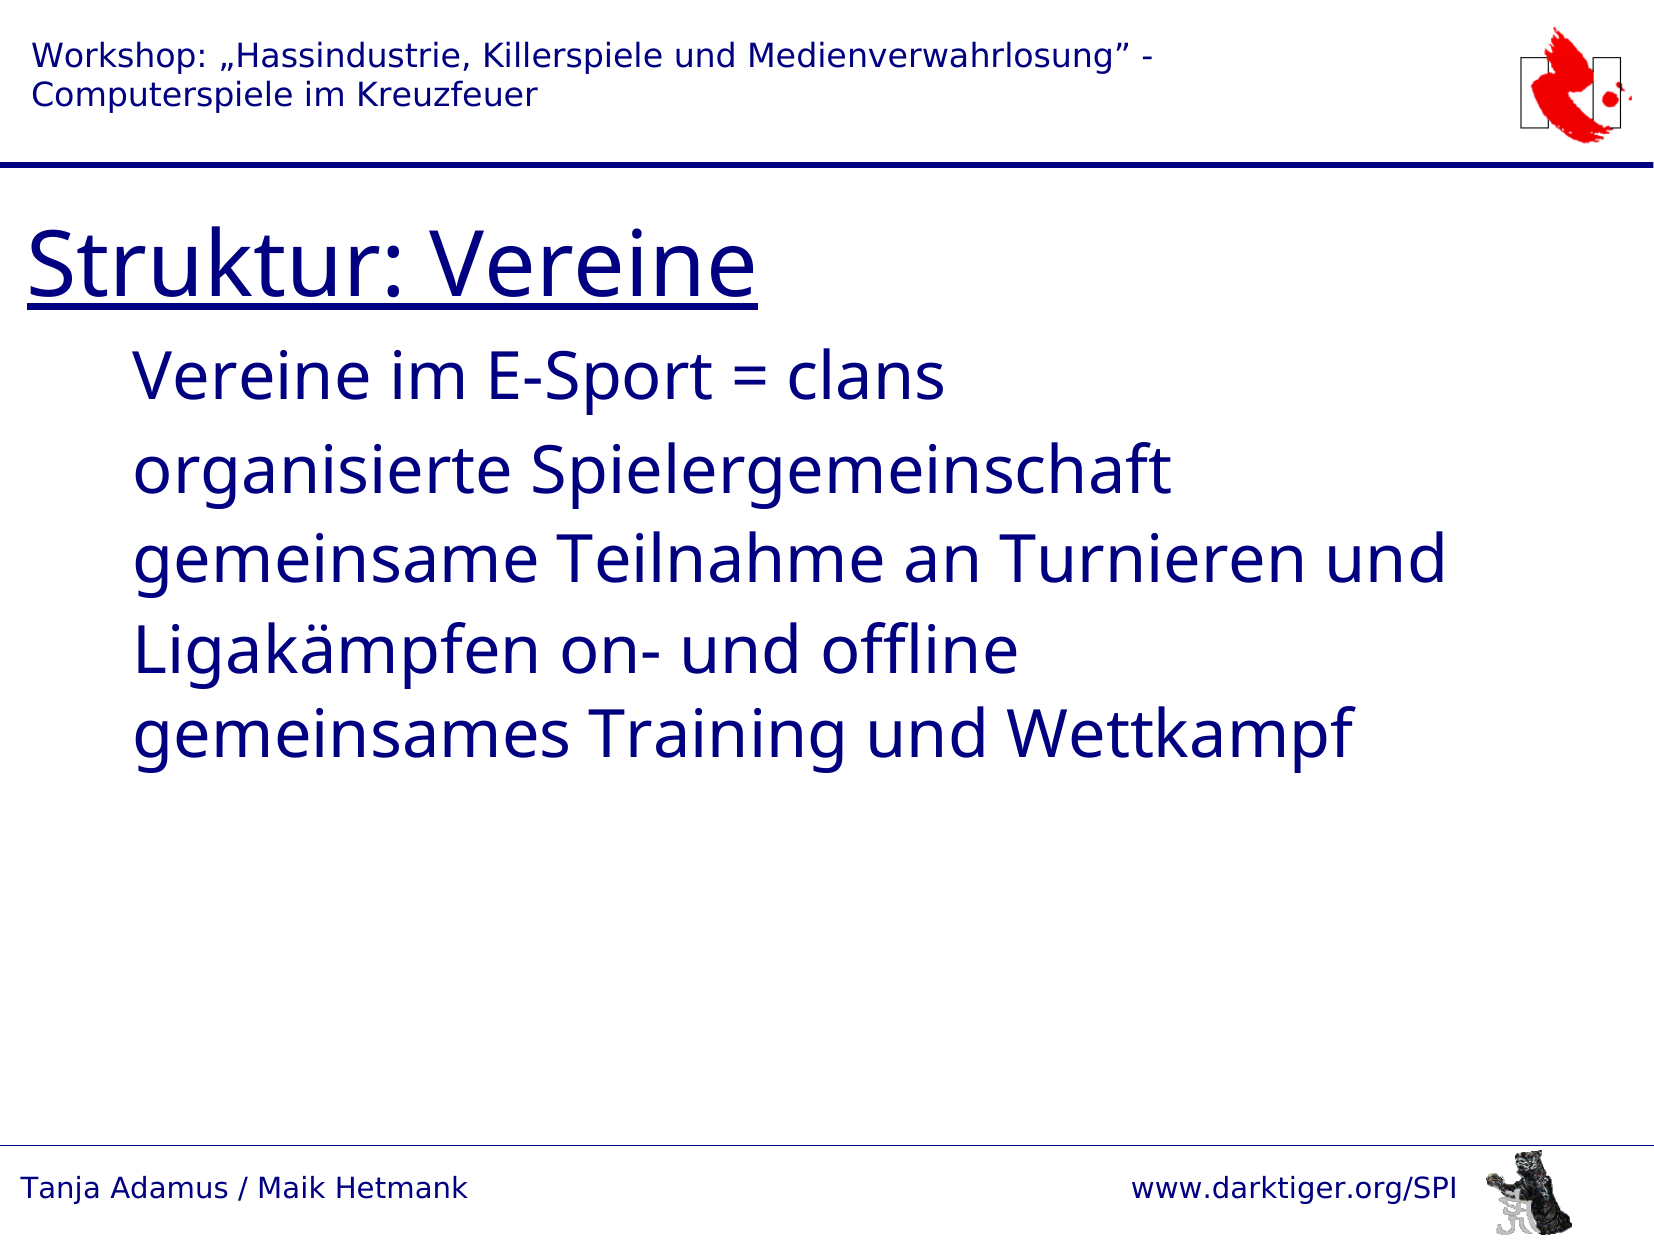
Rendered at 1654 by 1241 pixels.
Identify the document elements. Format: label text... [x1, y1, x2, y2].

picture [1503, 16, 1632, 148]
picture [1486, 1150, 1572, 1235]
text_box organisierte Spielergemeinschaft [118, 415, 1595, 503]
text_box Struktur: Vereine [11, 190, 1459, 318]
text_box Workshop: „Hassindustrie, Killerspiele und Medienverwahrlosung” - Computerspiele im Kreuzfeuer [16, 29, 1418, 178]
text_box Vereine im E-Sport = clans [118, 320, 1595, 415]
text_box gemeinsame Teilnahme an Turnieren und Ligakämpfen on- und offline [118, 503, 1595, 679]
text_box gemeinsames Training und Wettkampf [118, 679, 1595, 775]
